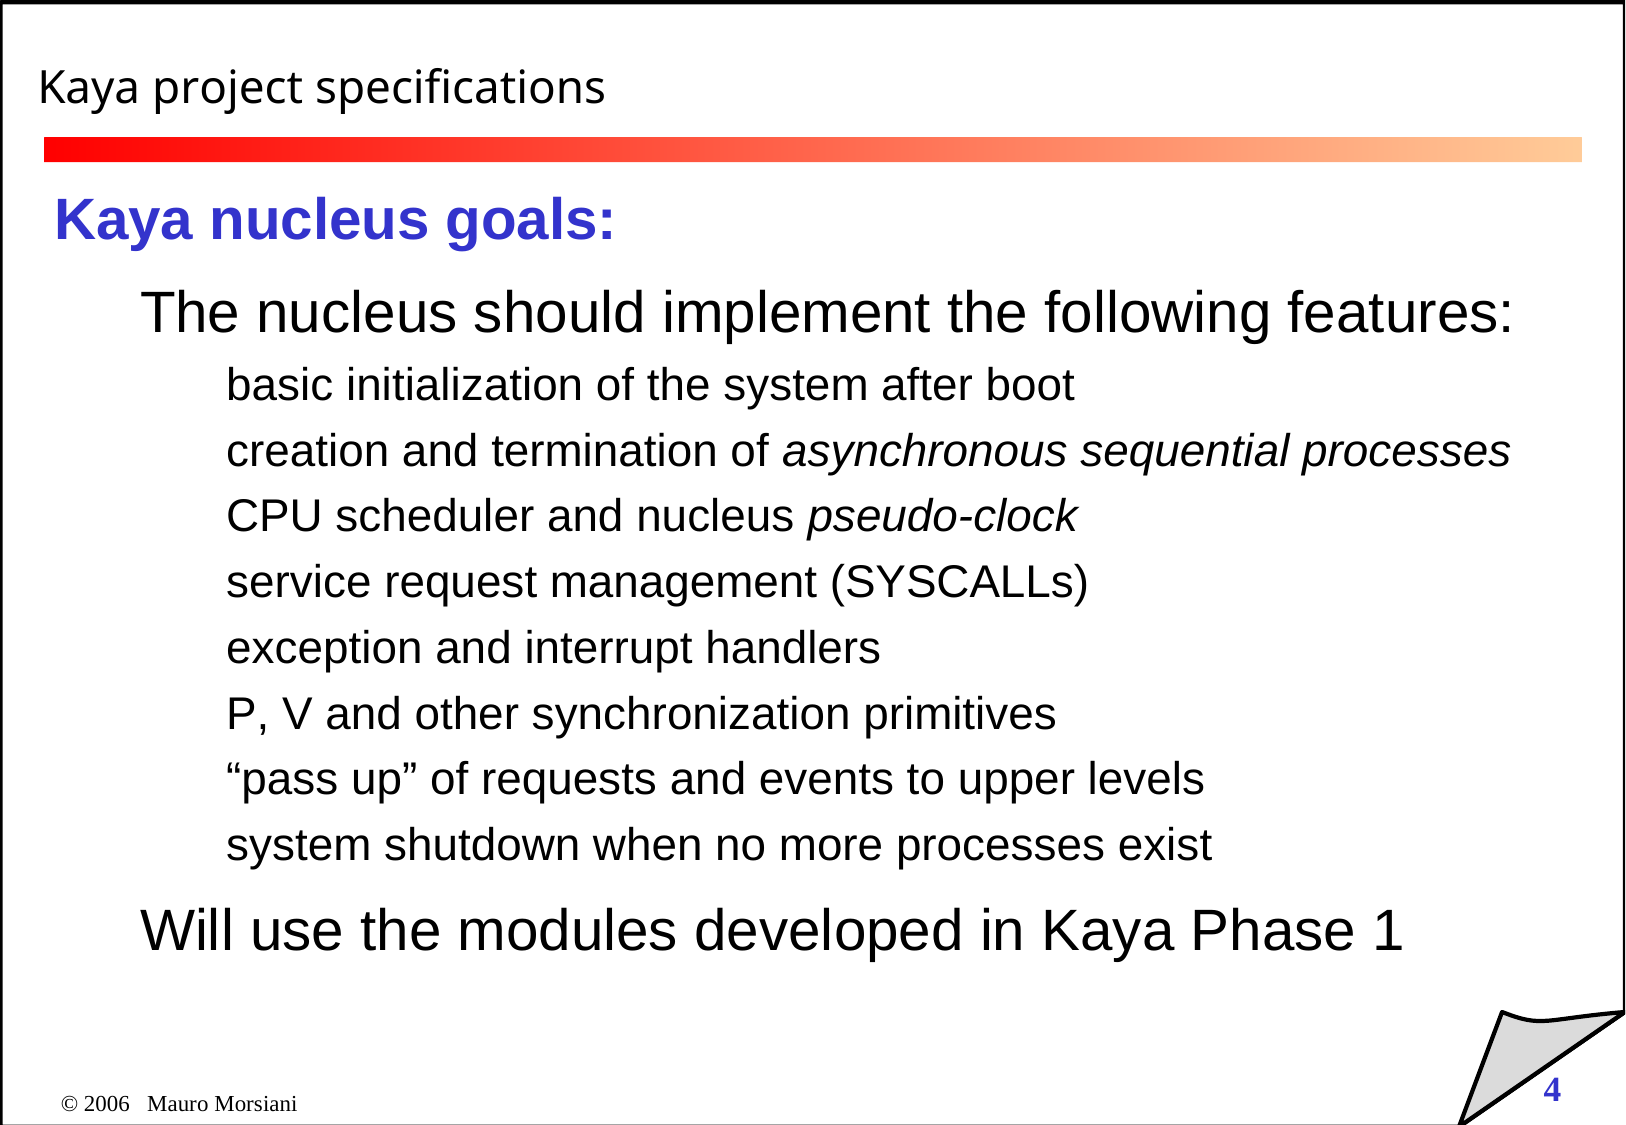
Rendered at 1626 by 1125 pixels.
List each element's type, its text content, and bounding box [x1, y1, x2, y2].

title Kaya project specifications [37, 44, 1588, 131]
list Kaya nucleus goals: The nucleus should implement the following features: basic initialization of the system after boot creation and termination of asynchronous sequential processes CPU scheduler and nucleus pseudo-clock service request management (SYSCALLs) exception and interrupt handlers P, V and other synchronization primitives “pass up” of requests and events to upper levels system shutdown when no more processes exist Will use the modules developed in Kaya Phase 1 [54, 187, 1571, 1124]
